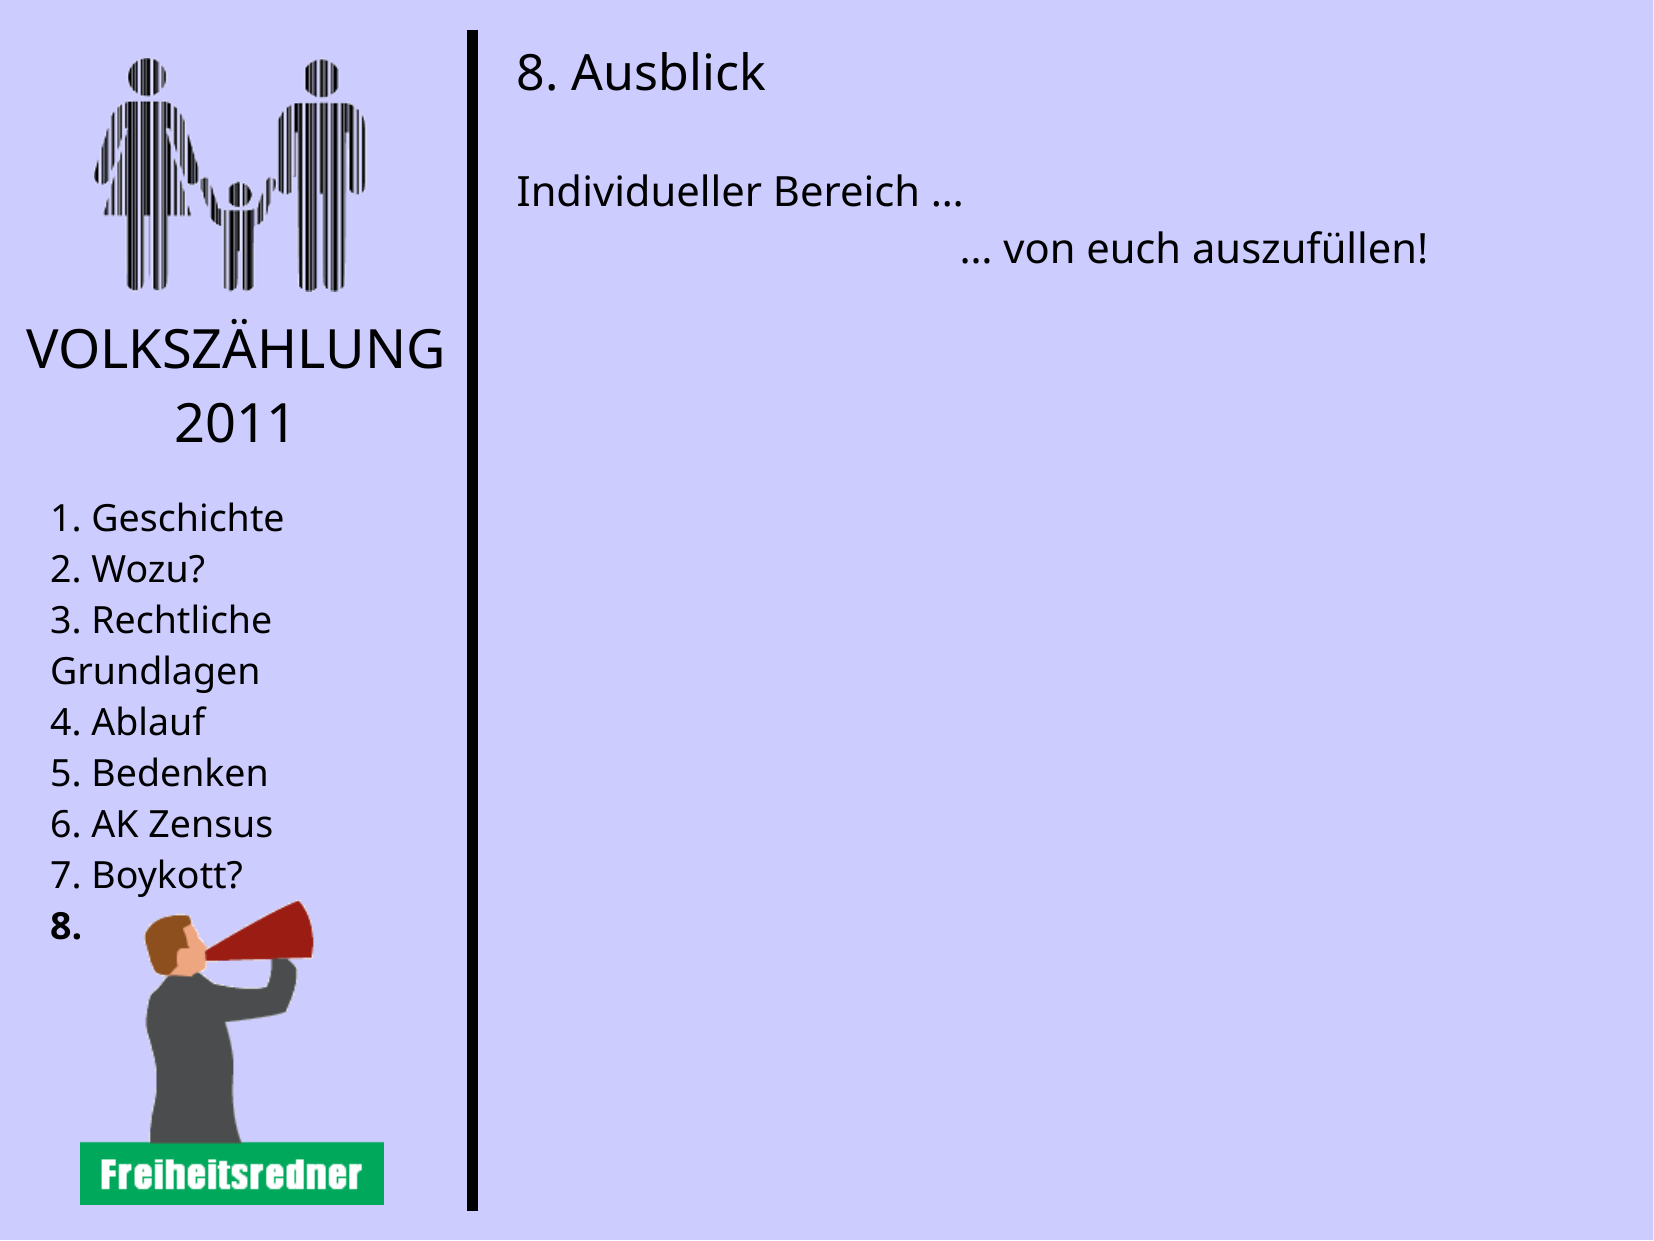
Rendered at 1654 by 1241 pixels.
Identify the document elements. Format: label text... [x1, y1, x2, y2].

text_box 8. Ausblick Individueller Bereich … … von euch auszufüllen! [501, 29, 1625, 249]
picture [80, 900, 384, 1205]
text_box VOLKSZÄHLUNG 2011 [0, 257, 473, 443]
text_box 1. Geschichte 2. Wozu? 3. Rechtliche Grundlagen 4. Ablauf 5. Bedenken 6. AK Zensus 7. Boykott? 8. Ausblick [35, 484, 479, 837]
picture [94, 58, 367, 292]
